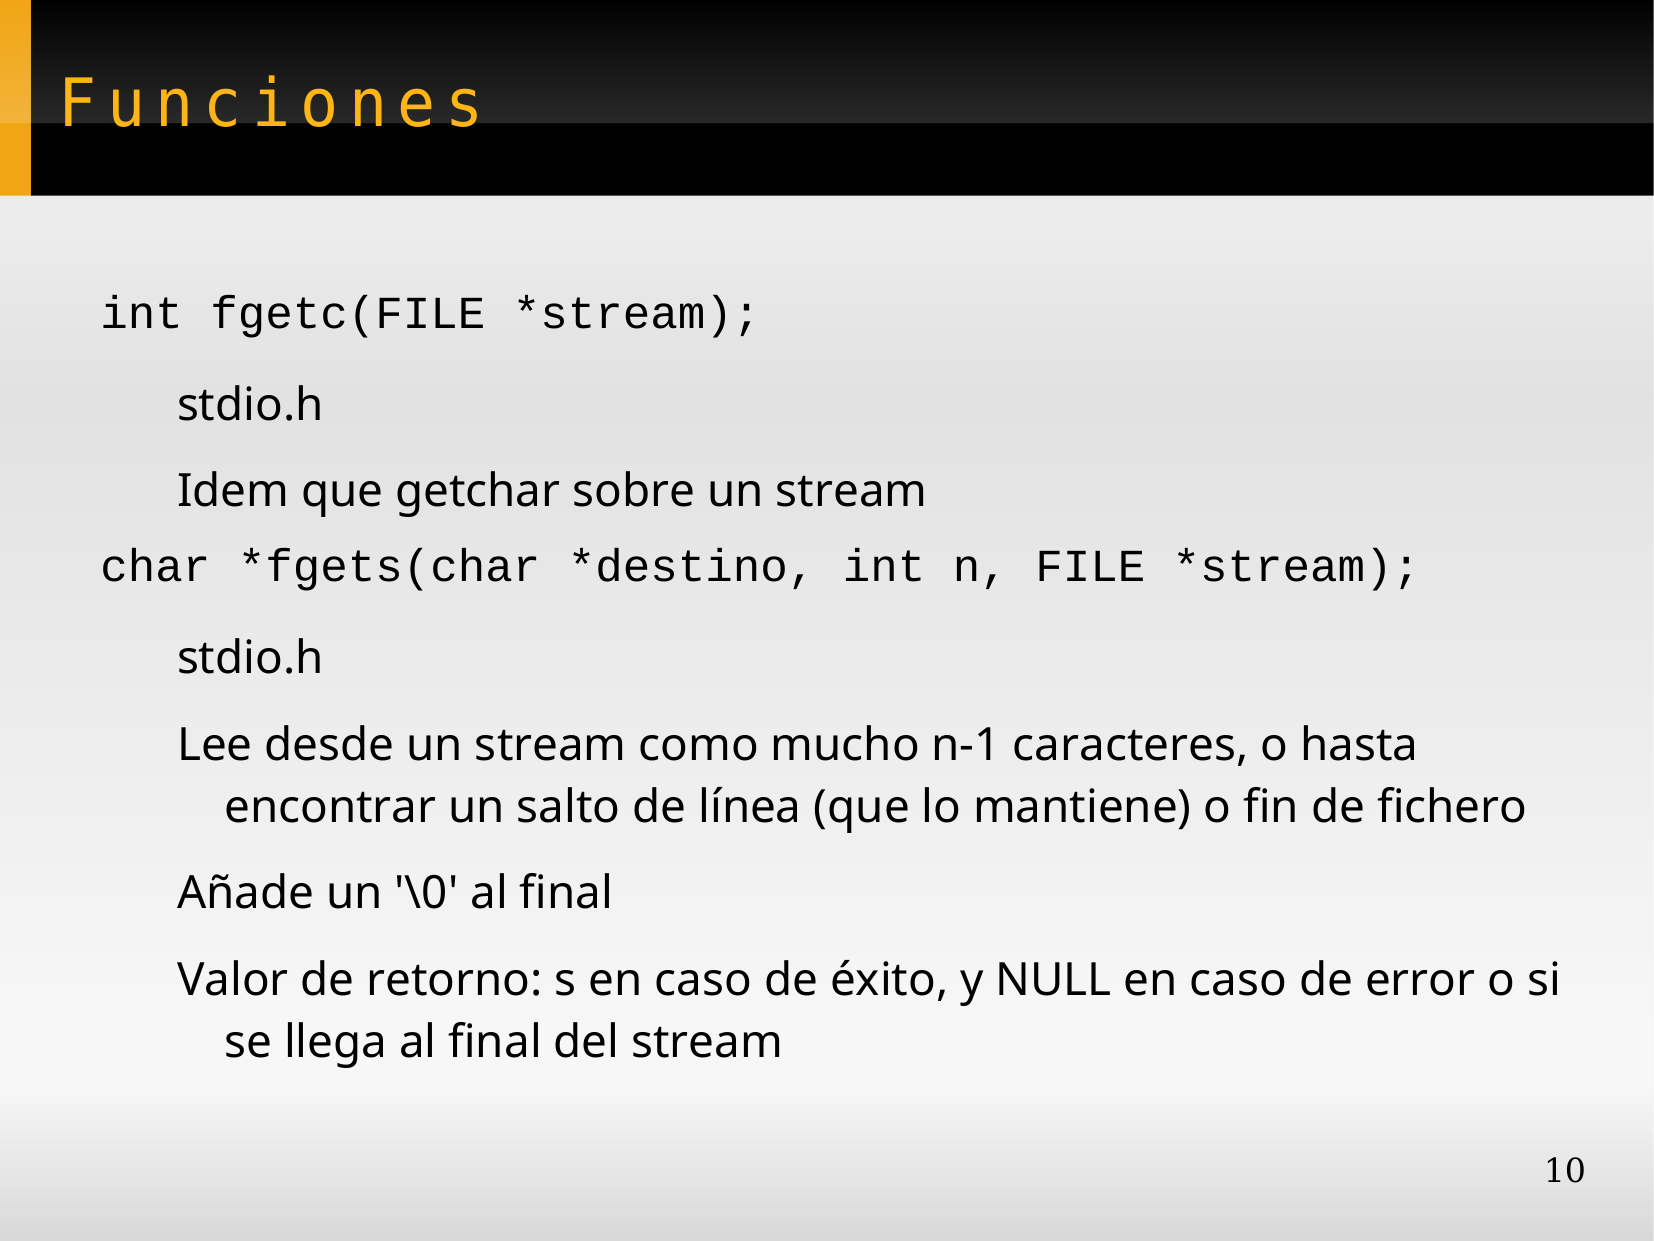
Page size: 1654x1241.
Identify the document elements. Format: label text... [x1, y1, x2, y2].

title Funciones [59, 29, 1506, 178]
list int fgetc(FILE *stream); stdio.h Idem que getchar sobre un stream char *fgets(char *destino, int n, FILE *stream); stdio.h Lee desde un stream como mucho n-1 caracteres, o hasta encontrar un salto de línea (que lo mantiene) o fin de fichero Añade un '\0' al final Valor de retorno: s en caso de éxito, y NULL en caso de error o si se llega al final del stream [82, 290, 1571, 1014]
picture [0, 0, 1654, 1241]
